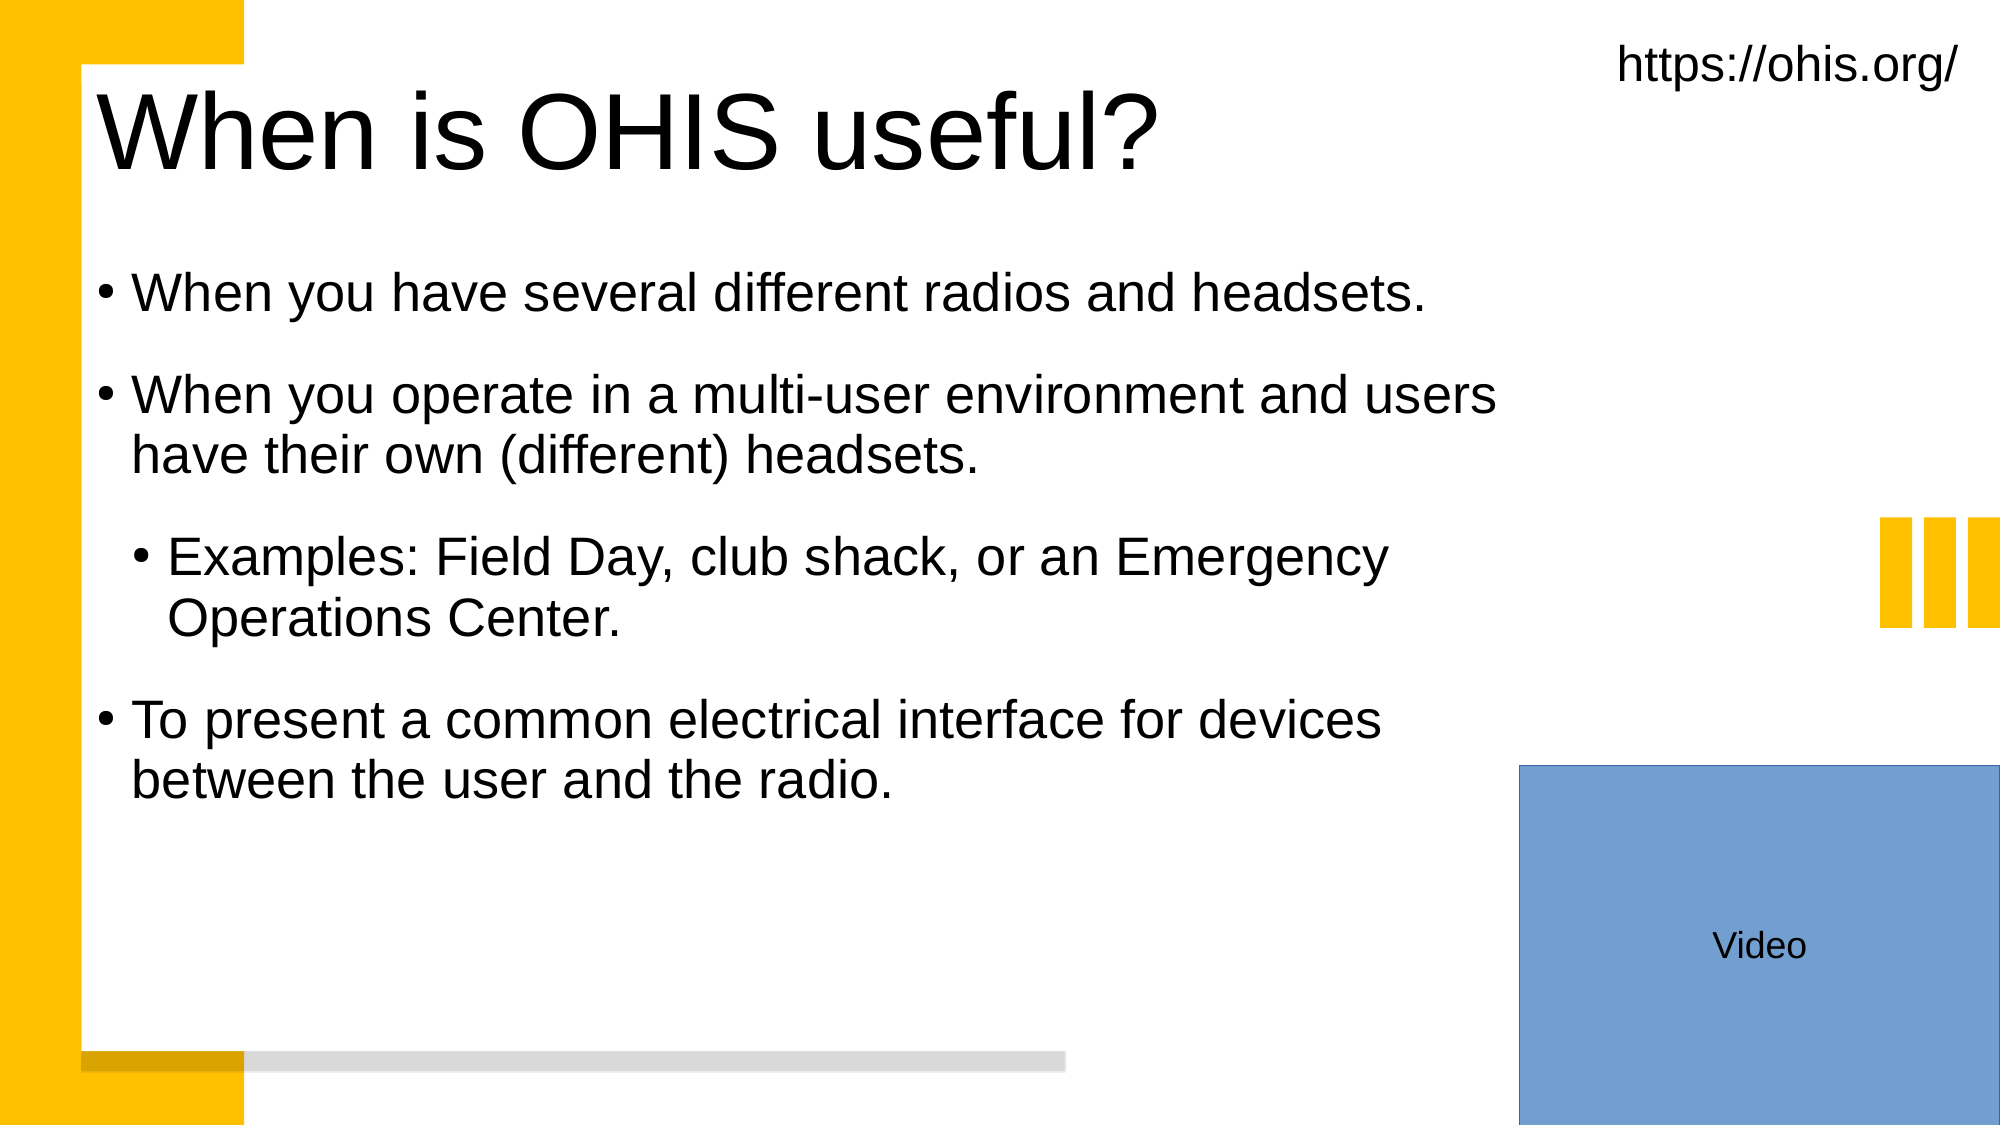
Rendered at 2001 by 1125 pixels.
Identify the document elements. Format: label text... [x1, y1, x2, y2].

text_box https://ohis.org/ [1590, 29, 1974, 105]
text_box When is OHIS useful? [81, 64, 1921, 201]
text_box [0, 0, 2000, 1125]
text_box Video [1519, 765, 2000, 1125]
text_box When you have several different radios and headsets. When you operate in a multi-user environment and users have their own (different) headsets. Examples: Field Day, club shack, or an Emergency Operations Center. To present a common electrical interface for devices between the user and the radio. [81, 254, 1516, 1041]
